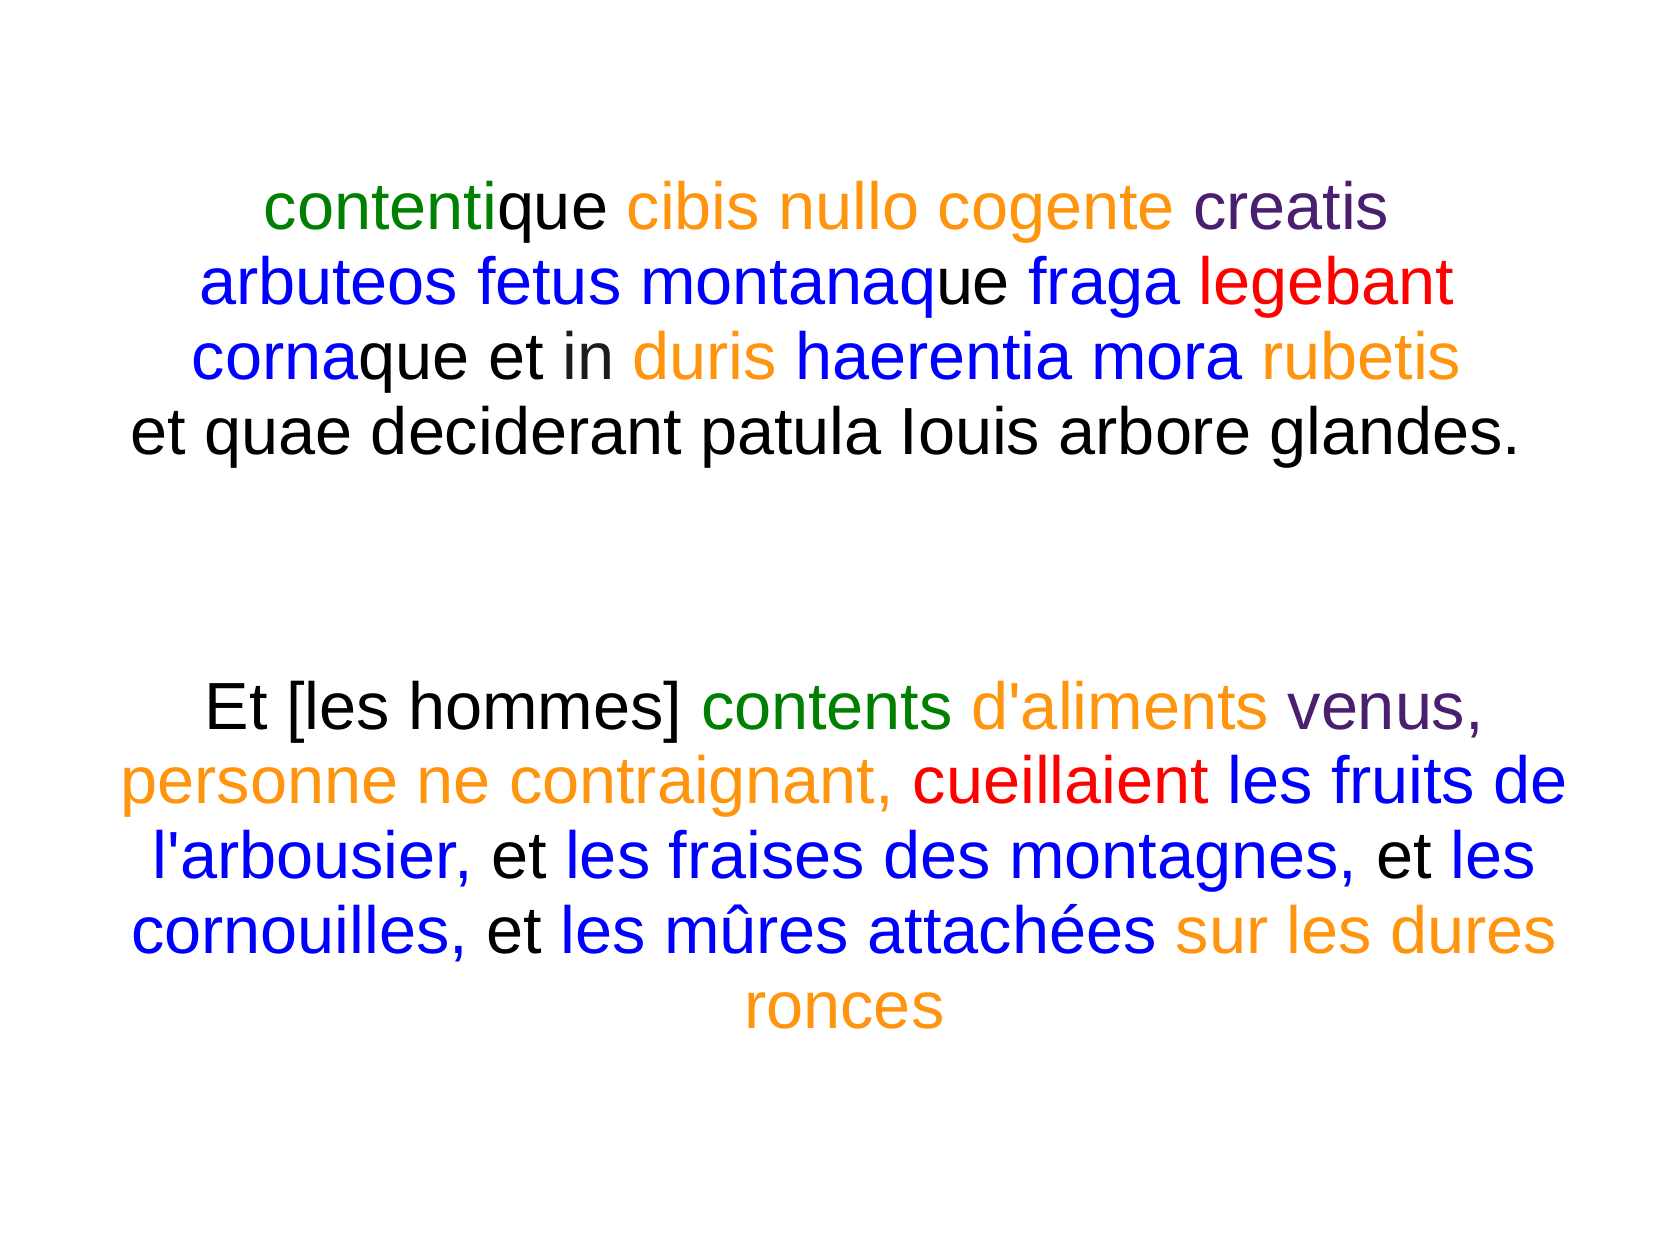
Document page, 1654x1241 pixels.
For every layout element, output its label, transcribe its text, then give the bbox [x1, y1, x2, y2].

subtitle Et [les hommes] contents d'aliments venus, personne ne contraignant, cueillaient les fruits de l'arbousier, et les fraises des montagnes, et les cornouilles, et les mûres attachées sur les dures ronces [82, 602, 1571, 1109]
title contentique cibis nullo cogente creatis arbuteos fetus montanaque fraga legebant cornaque et in duris haerentia mora rubetis et quae deciderant patula Iouis arbore glandes. [47, 35, 1607, 603]
